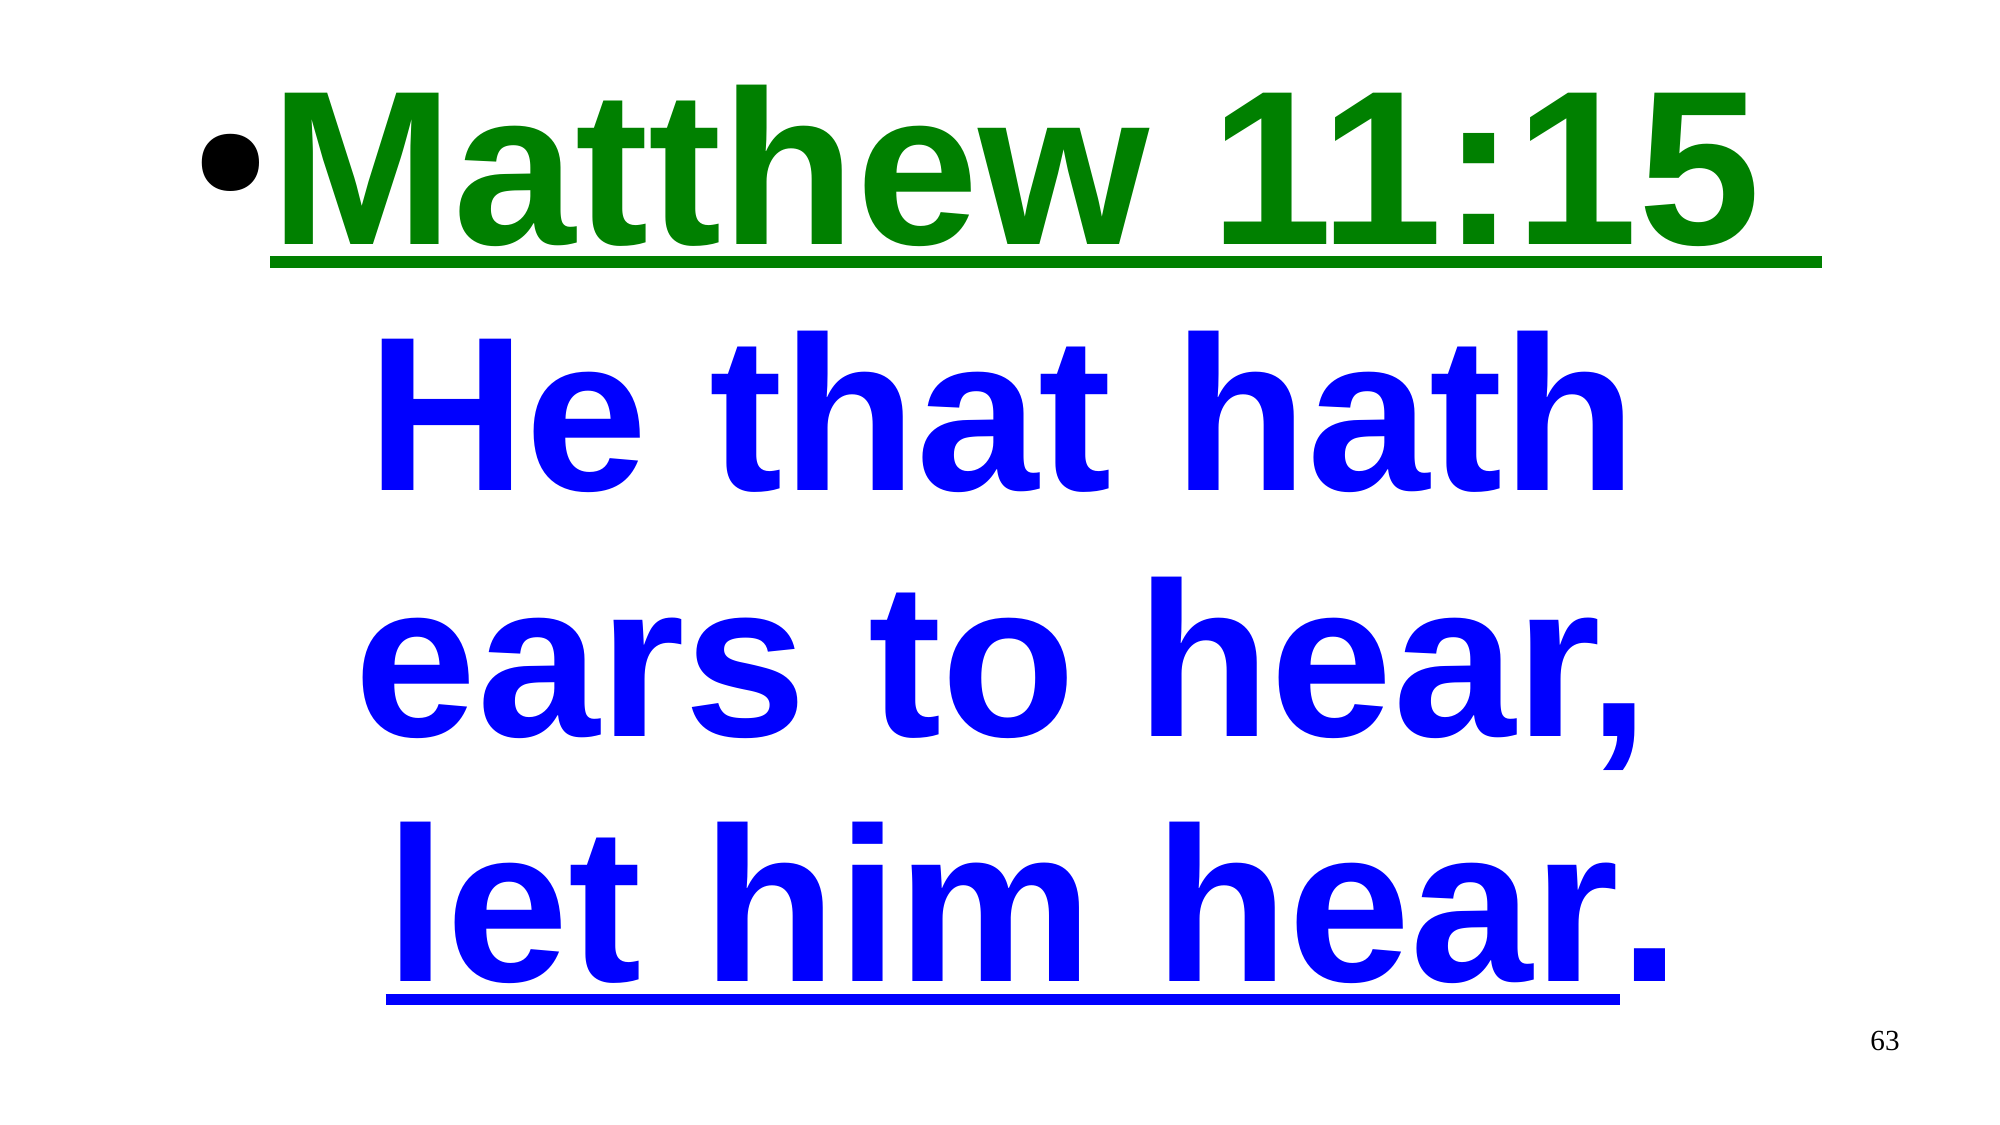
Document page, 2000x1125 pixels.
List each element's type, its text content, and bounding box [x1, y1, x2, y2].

list Matthew 11:15 He that hath ears to hear, let him hear. [45, 45, 1951, 1044]
